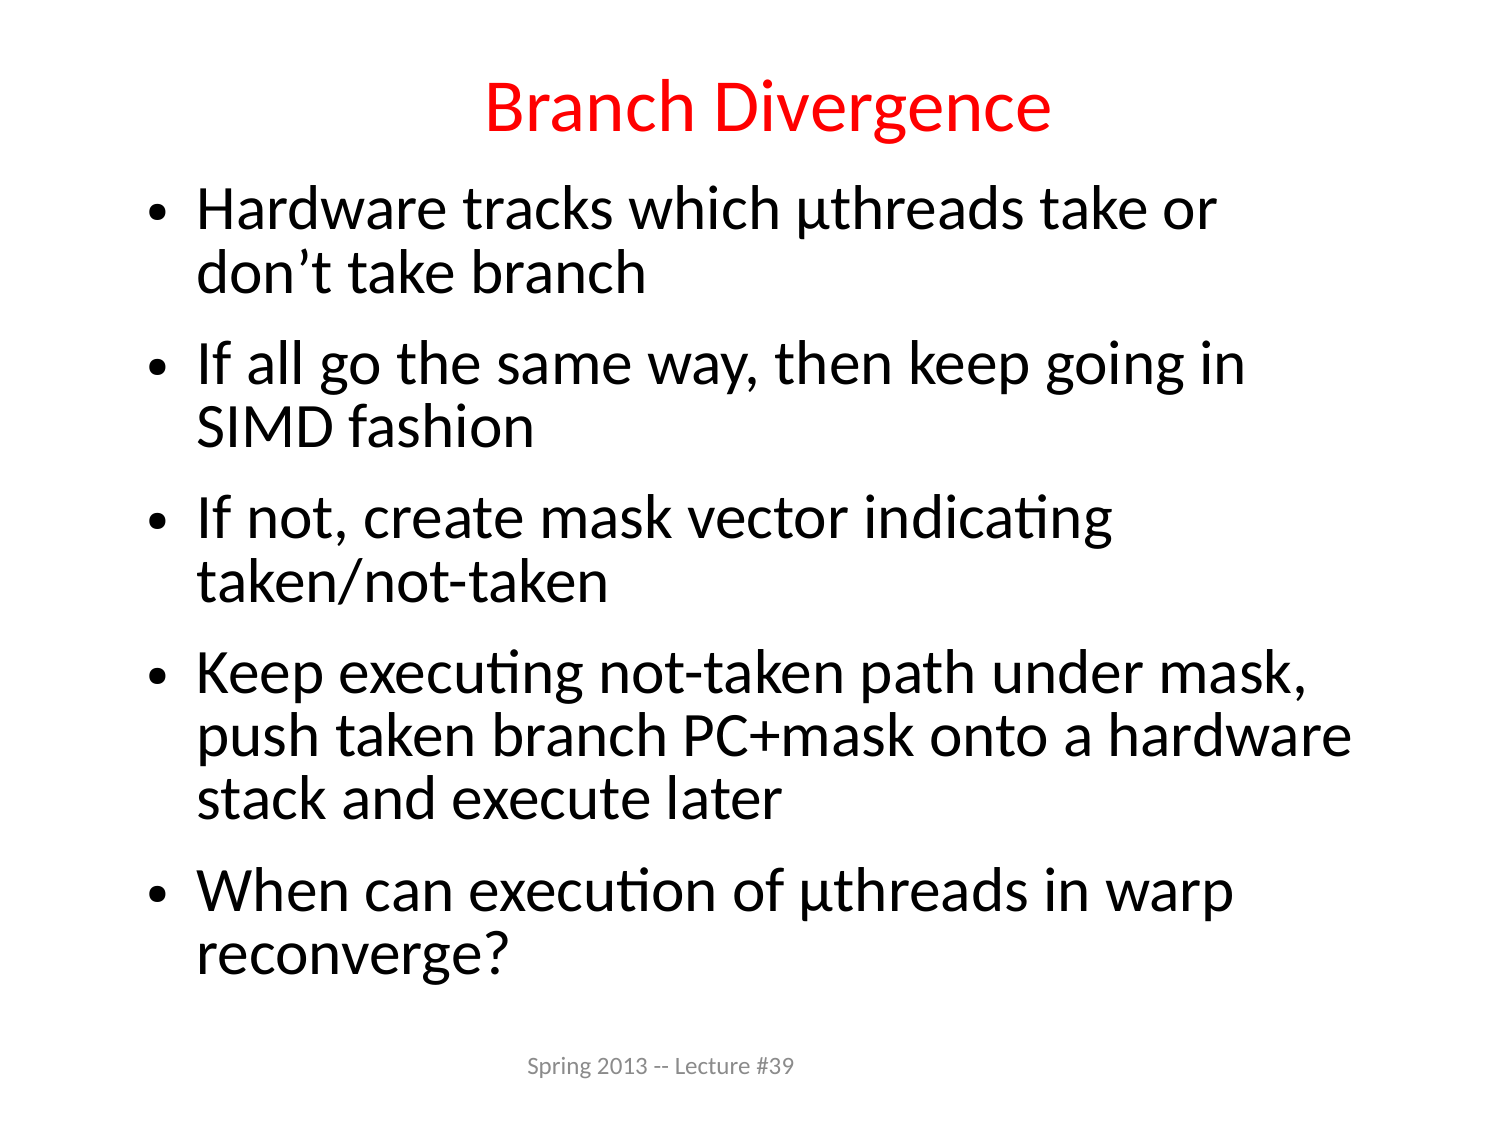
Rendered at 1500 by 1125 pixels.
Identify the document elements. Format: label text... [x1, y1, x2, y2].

list Hardware tracks which µthreads take or don’t take branch If all go the same way, then keep going in SIMD fashion If not, create mask vector indicating taken/not-taken Keep executing not-taken path under mask, push taken branch PC+mask onto a hardware stack and execute later When can execution of µthreads in warp reconverge? [114, 174, 1375, 1005]
title Branch Divergence [75, 37, 1463, 188]
